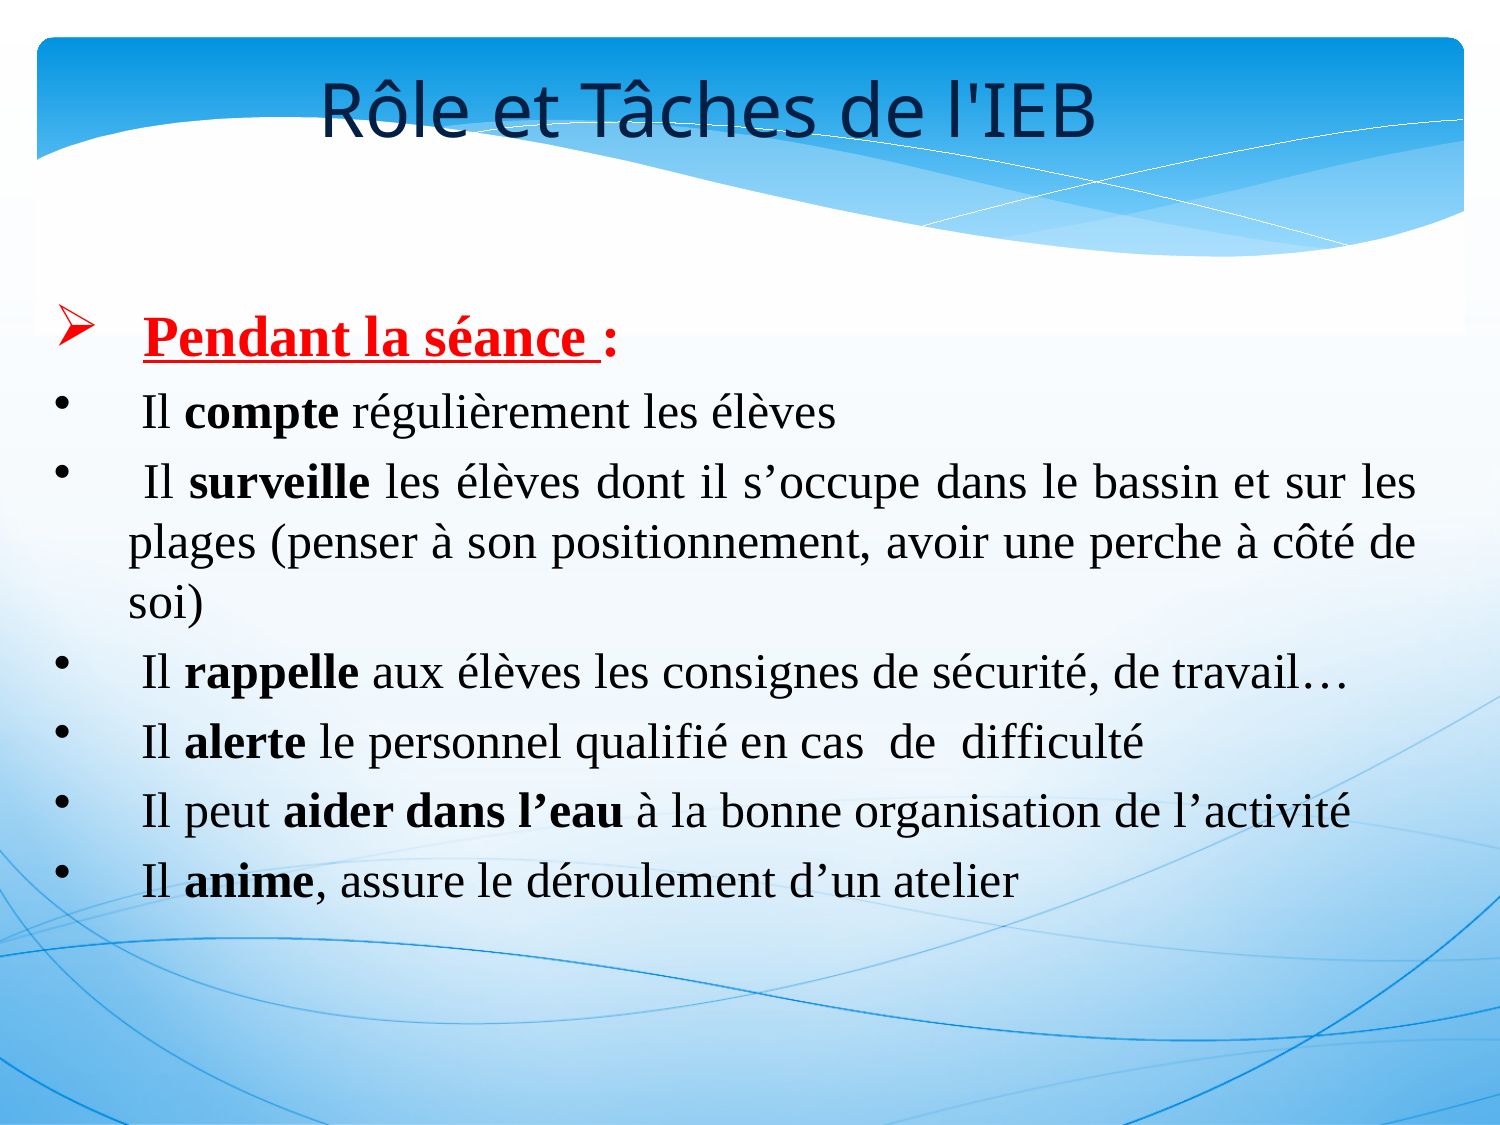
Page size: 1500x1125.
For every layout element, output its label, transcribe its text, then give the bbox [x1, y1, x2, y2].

picture [0, 0, 1500, 1125]
text_box Pendant la séance : Il compte régulièrement les élèves Il surveille les élèves dont il s’occupe dans le bassin et sur les plages (penser à son positionnement, avoir une perche à côté de soi) Il rappelle aux élèves les consignes de sécurité, de travail… Il alerte le personnel qualifié en cas de difficulté Il peut aider dans l’eau à la bonne organisation de l’activité Il anime, assure le déroulement d’un atelier [39, 290, 1433, 986]
text_box Rôle et Tâches de l'IEB [100, 54, 1317, 290]
